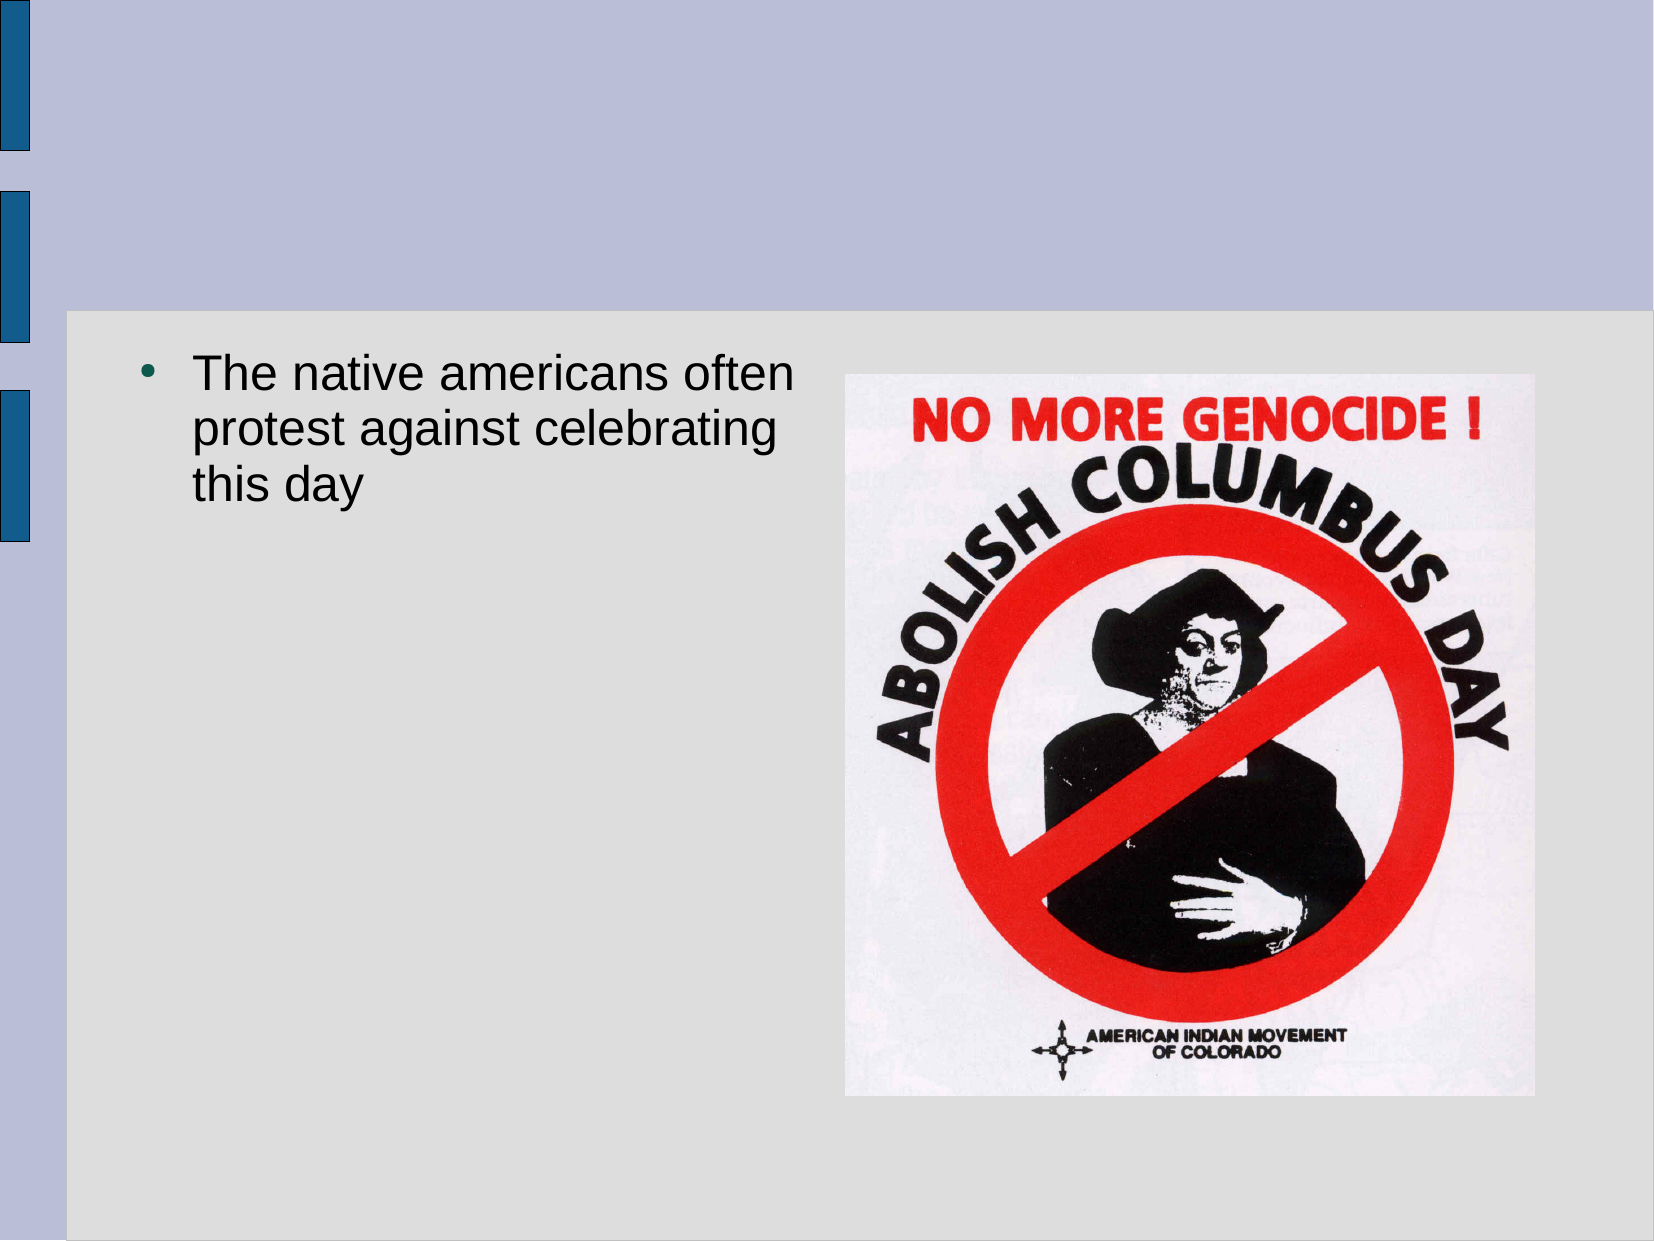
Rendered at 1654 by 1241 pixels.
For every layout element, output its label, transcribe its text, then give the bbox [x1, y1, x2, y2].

list The native americans often protest against celebrating this day [121, 344, 811, 1127]
picture [845, 374, 1535, 1097]
